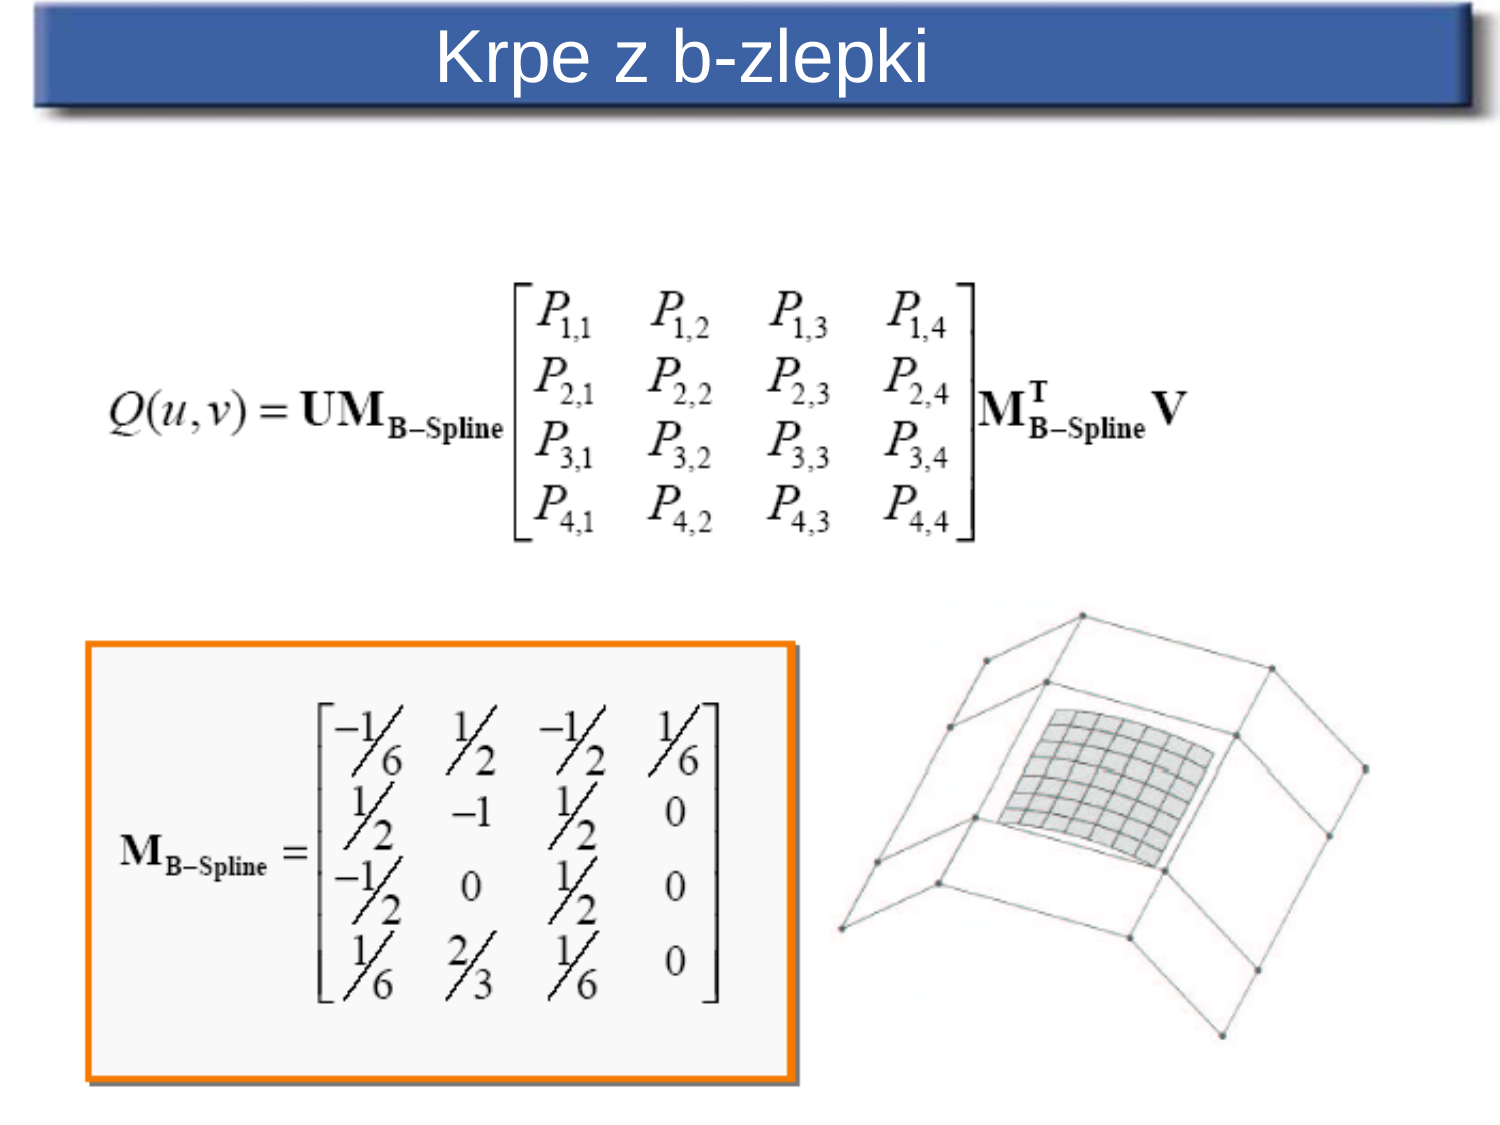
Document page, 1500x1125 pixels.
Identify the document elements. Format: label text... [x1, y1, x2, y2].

picture [32, 0, 1500, 127]
picture [41, 249, 1436, 1104]
text_box Krpe z b-zlepki [419, 0, 946, 106]
